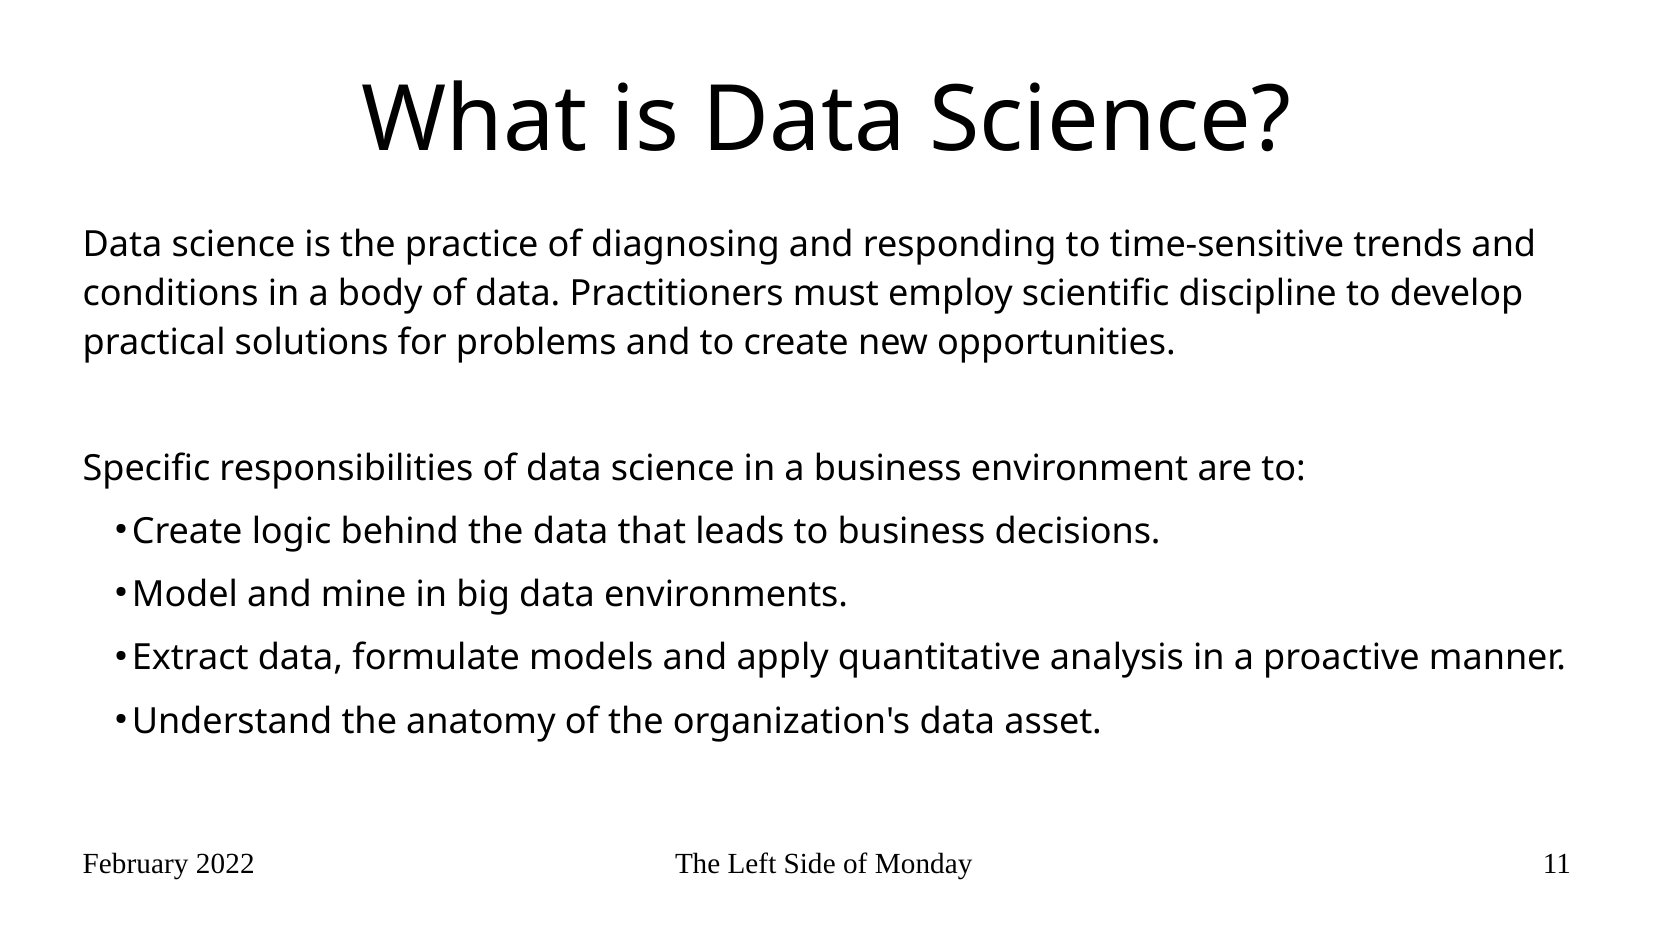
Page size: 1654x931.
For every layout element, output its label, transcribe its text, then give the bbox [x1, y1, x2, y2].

title What is Data Science? [82, 37, 1571, 193]
list Data science is the practice of diagnosing and responding to time-sensitive trends and conditions in a body of data. Practitioners must employ scientific discipline to develop practical solutions for problems and to create new opportunities. Specific responsibilities of data science in a business environment are to: Create logic behind the data that leads to business decisions. Model and mine in big data environments. Extract data, formulate models and apply quantitative analysis in a proactive manner. Understand the anatomy of the organization's data asset. [82, 217, 1571, 758]
